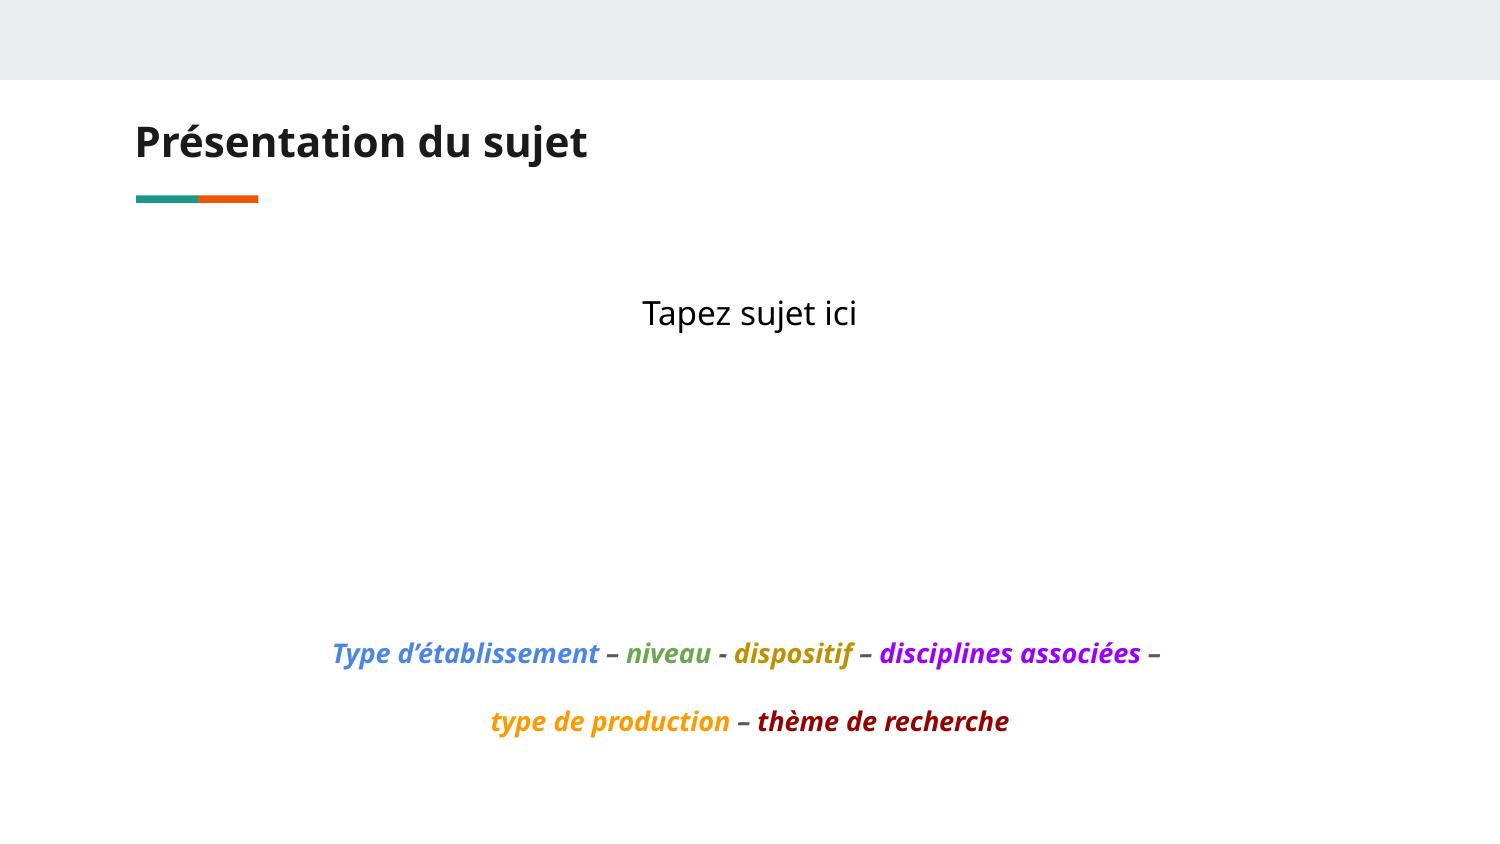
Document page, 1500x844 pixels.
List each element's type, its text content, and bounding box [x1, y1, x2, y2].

list Type d’établissement – niveau - dispositif – disciplines associées – type de production – thème de recherche [119, 614, 1381, 815]
list Tapez sujet ici [119, 271, 1381, 614]
title Présentation du sujet [119, 97, 1381, 186]
